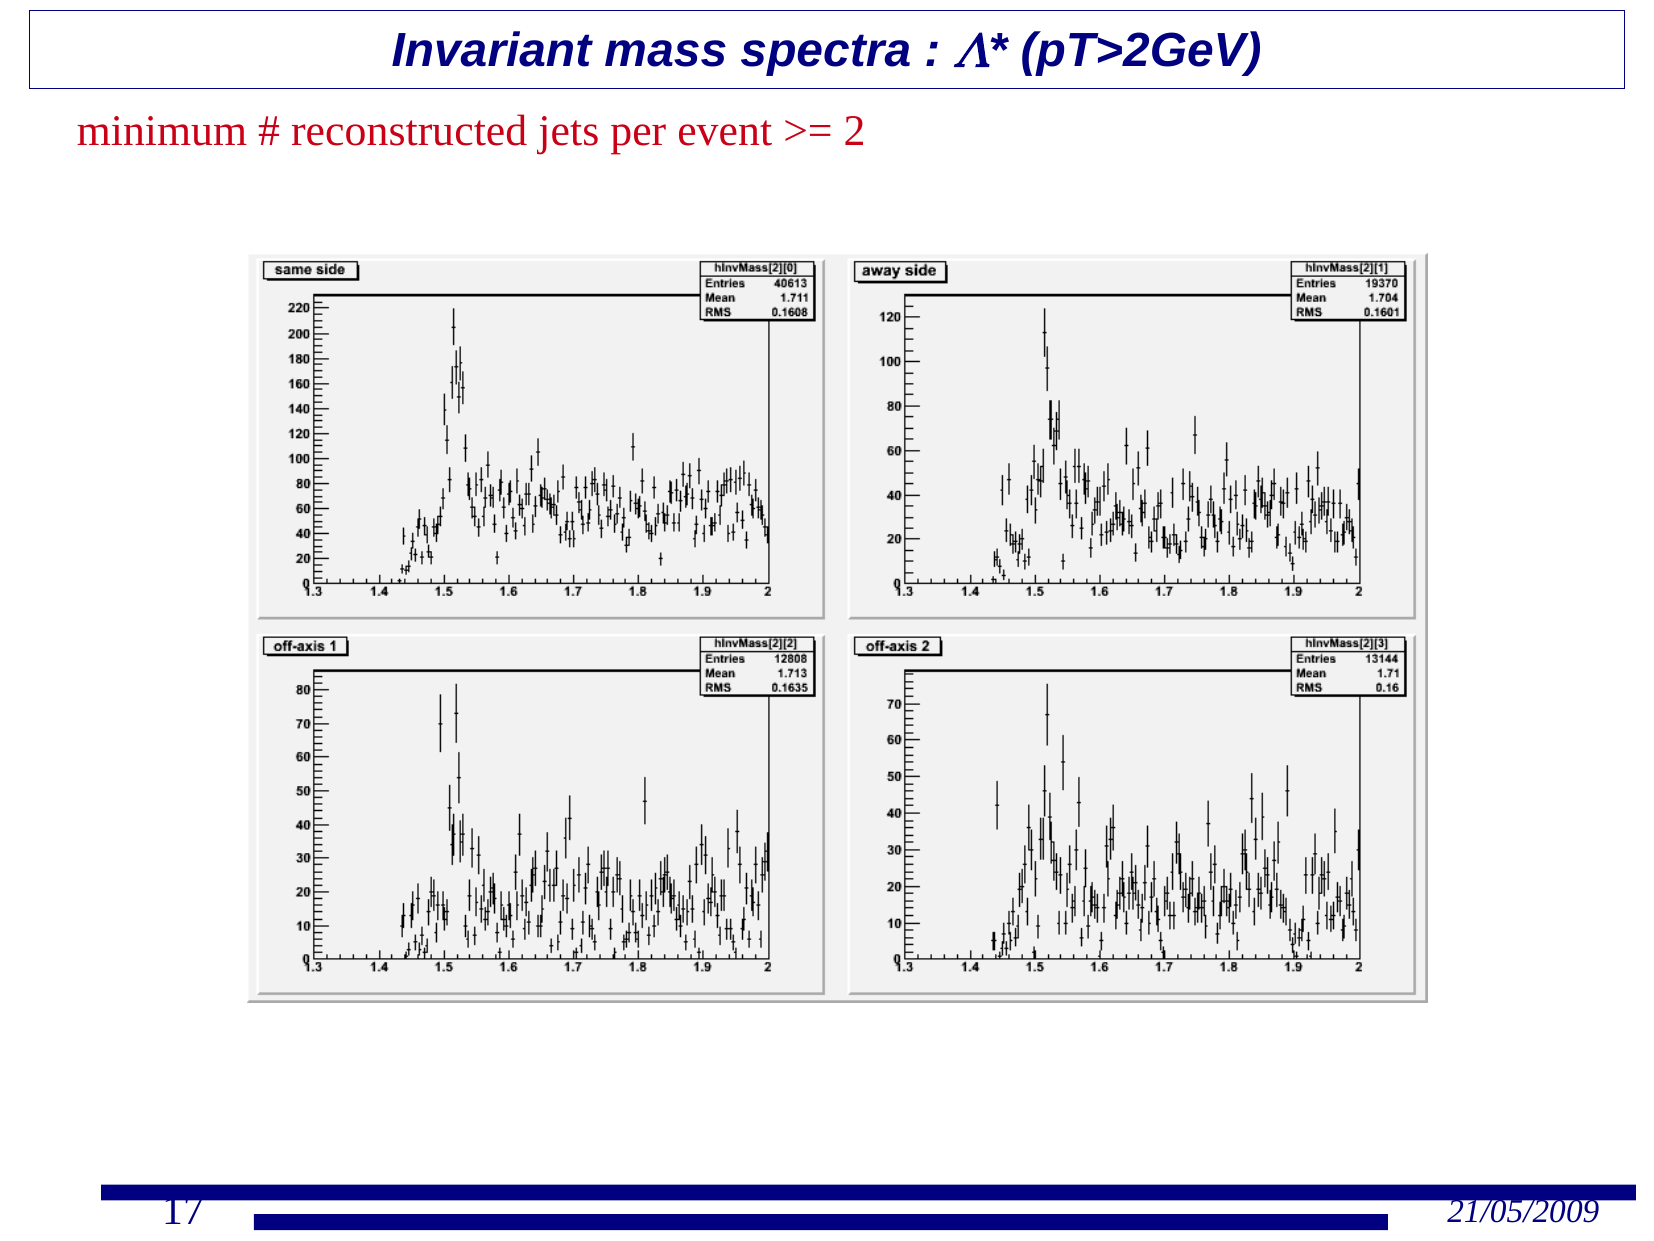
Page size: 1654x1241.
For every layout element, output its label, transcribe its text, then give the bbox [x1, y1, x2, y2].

text_box 17 [124, 1187, 243, 1241]
picture [246, 341, 1428, 1003]
title Invariant mass spectra : * (pT>2GeV) [29, 10, 1625, 89]
list minimum # reconstructed jets per event >= 2 [59, 106, 1595, 341]
